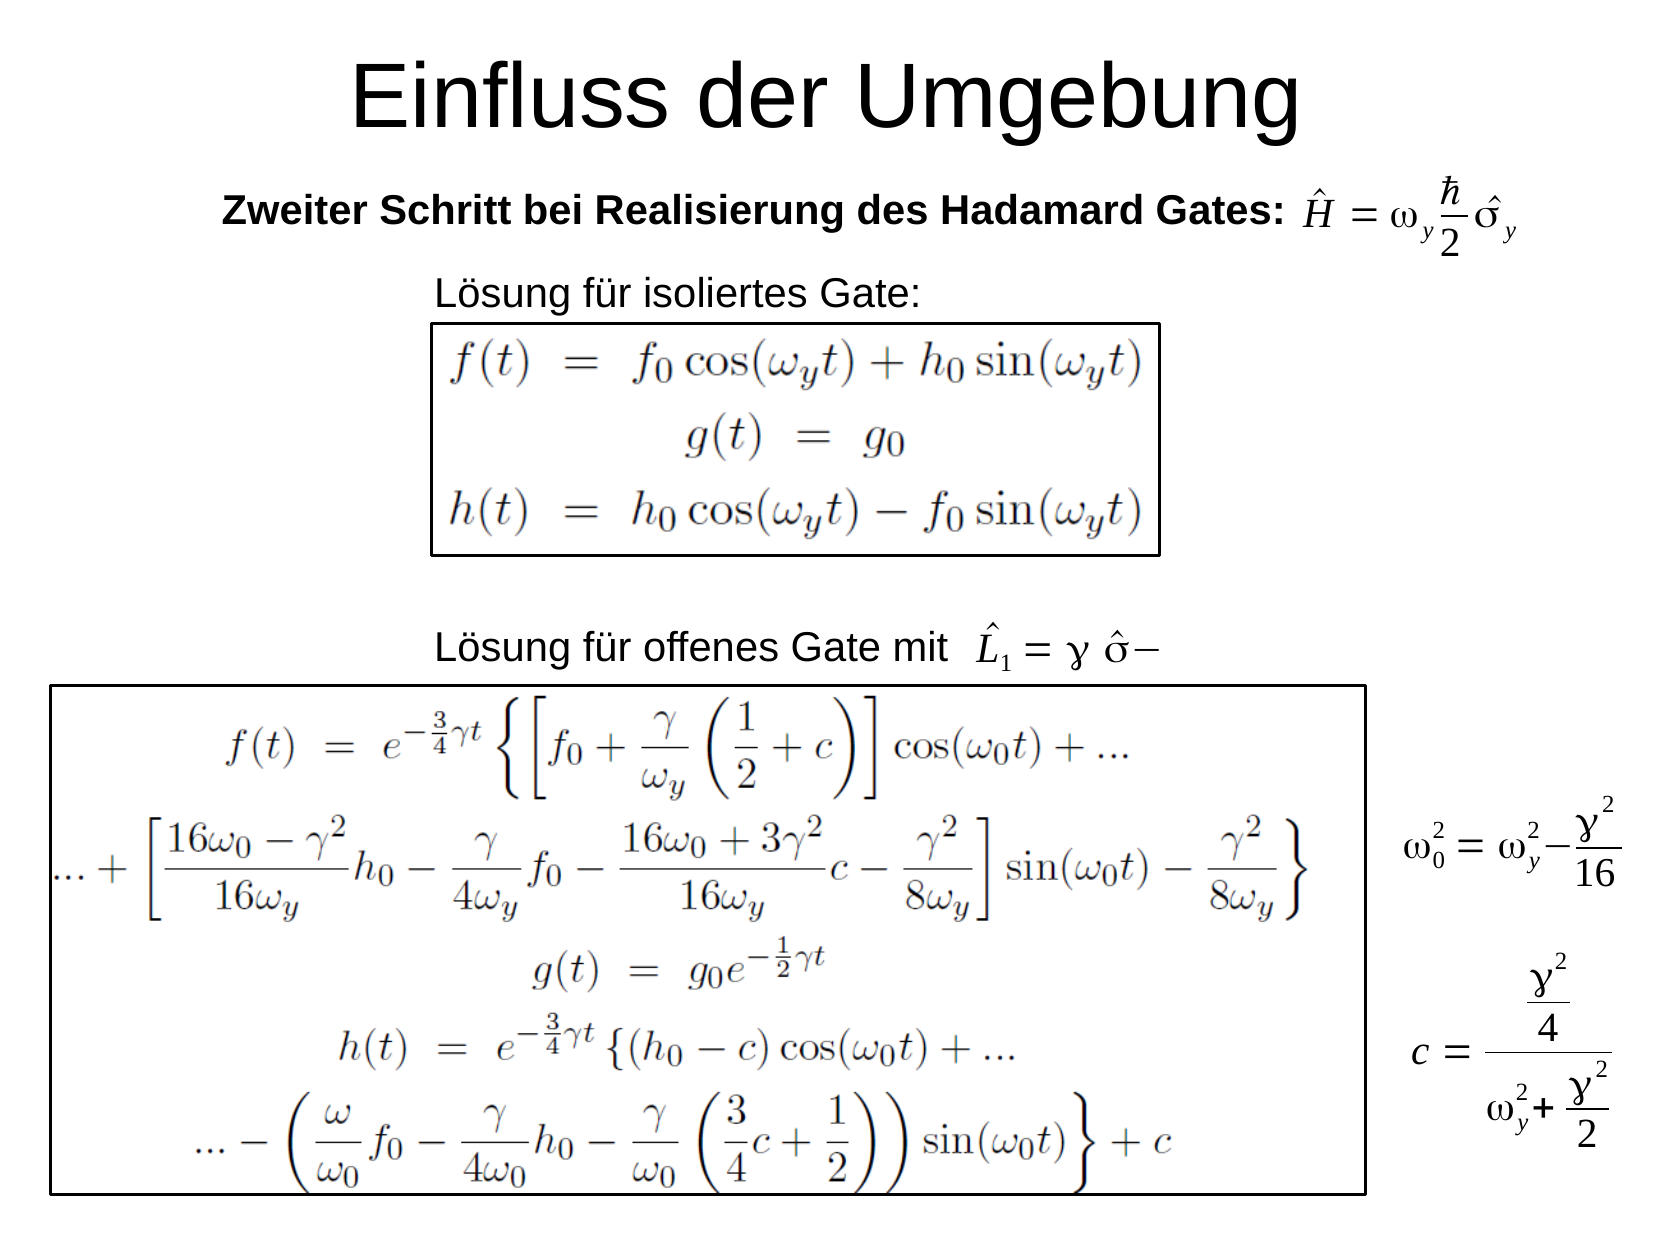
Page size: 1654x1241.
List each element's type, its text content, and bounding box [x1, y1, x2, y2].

text_box Lösung für isoliertes Gate: [419, 262, 937, 325]
chart [1404, 947, 1619, 1158]
picture [51, 687, 1365, 1193]
title Einfluss der Umgebung [82, 25, 1571, 166]
text_box Zweiter Schritt bei Realisierung des Hadamard Gates: [206, 179, 1293, 243]
chart [1293, 171, 1523, 266]
picture [433, 324, 1158, 554]
chart [967, 620, 1170, 678]
chart [1396, 791, 1630, 897]
text_box Lösung für offenes Gate mit [419, 616, 964, 680]
